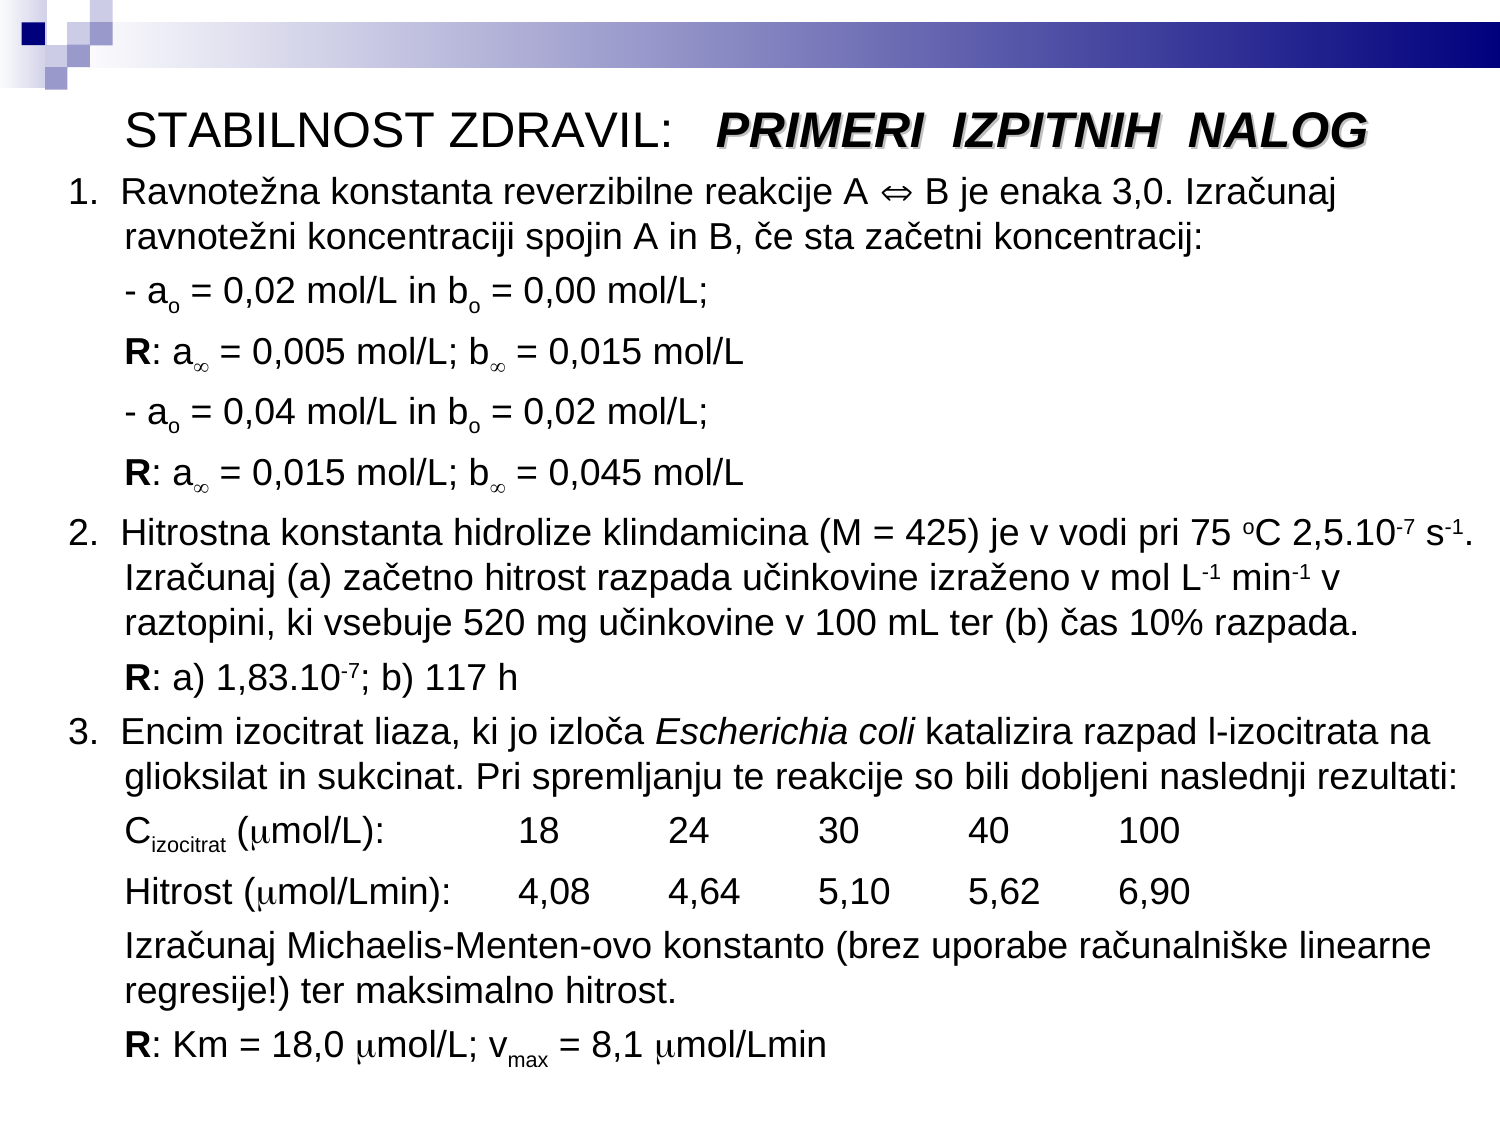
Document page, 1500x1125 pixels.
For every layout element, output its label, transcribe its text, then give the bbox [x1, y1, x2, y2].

list STABILNOST ZDRAVIL: PRIMERI IZPITNIH NALOG 1. Ravnotežna konstanta reverzibilne reakcije A  B je enaka 3,0. Izračunaj ravnotežni koncentraciji spojin A in B, če sta začetni koncentracij: - ao = 0,02 mol/L in bo = 0,00 mol/L; R: a = 0,005 mol/L; b = 0,015 mol/L - ao = 0,04 mol/L in bo = 0,02 mol/L; R: a = 0,015 mol/L; b = 0,045 mol/L 2. Hitrostna konstanta hidrolize klindamicina (M = 425) je v vodi pri 75 oC 2,5.10-7 s-1. Izračunaj (a) začetno hitrost razpada učinkovine izraženo v mol L-1 min-1 v raztopini, ki vsebuje 520 mg učinkovine v 100 mL ter (b) čas 10% razpada. R: a) 1,83.10-7; b) 117 h 3. Encim izocitrat liaza, ki jo izloča Escherichia coli katalizira razpad l-izocitrata na glioksilat in sukcinat. Pri spremljanju te reakcije so bili dobljeni naslednji rezultati: Cizocitrat (mol/L): 18 24 30 40 100 Hitrost (mol/Lmin): 4,08 4,64 5,10 5,62 6,90 Izračunaj Michaelis-Menten-ovo konstanto (brez uporabe računalniške linearne regresije!) ter maksimalno hitrost. R: Km = 18,0 mol/L; vmax = 8,1 mol/Lmin [53, 90, 1500, 1079]
